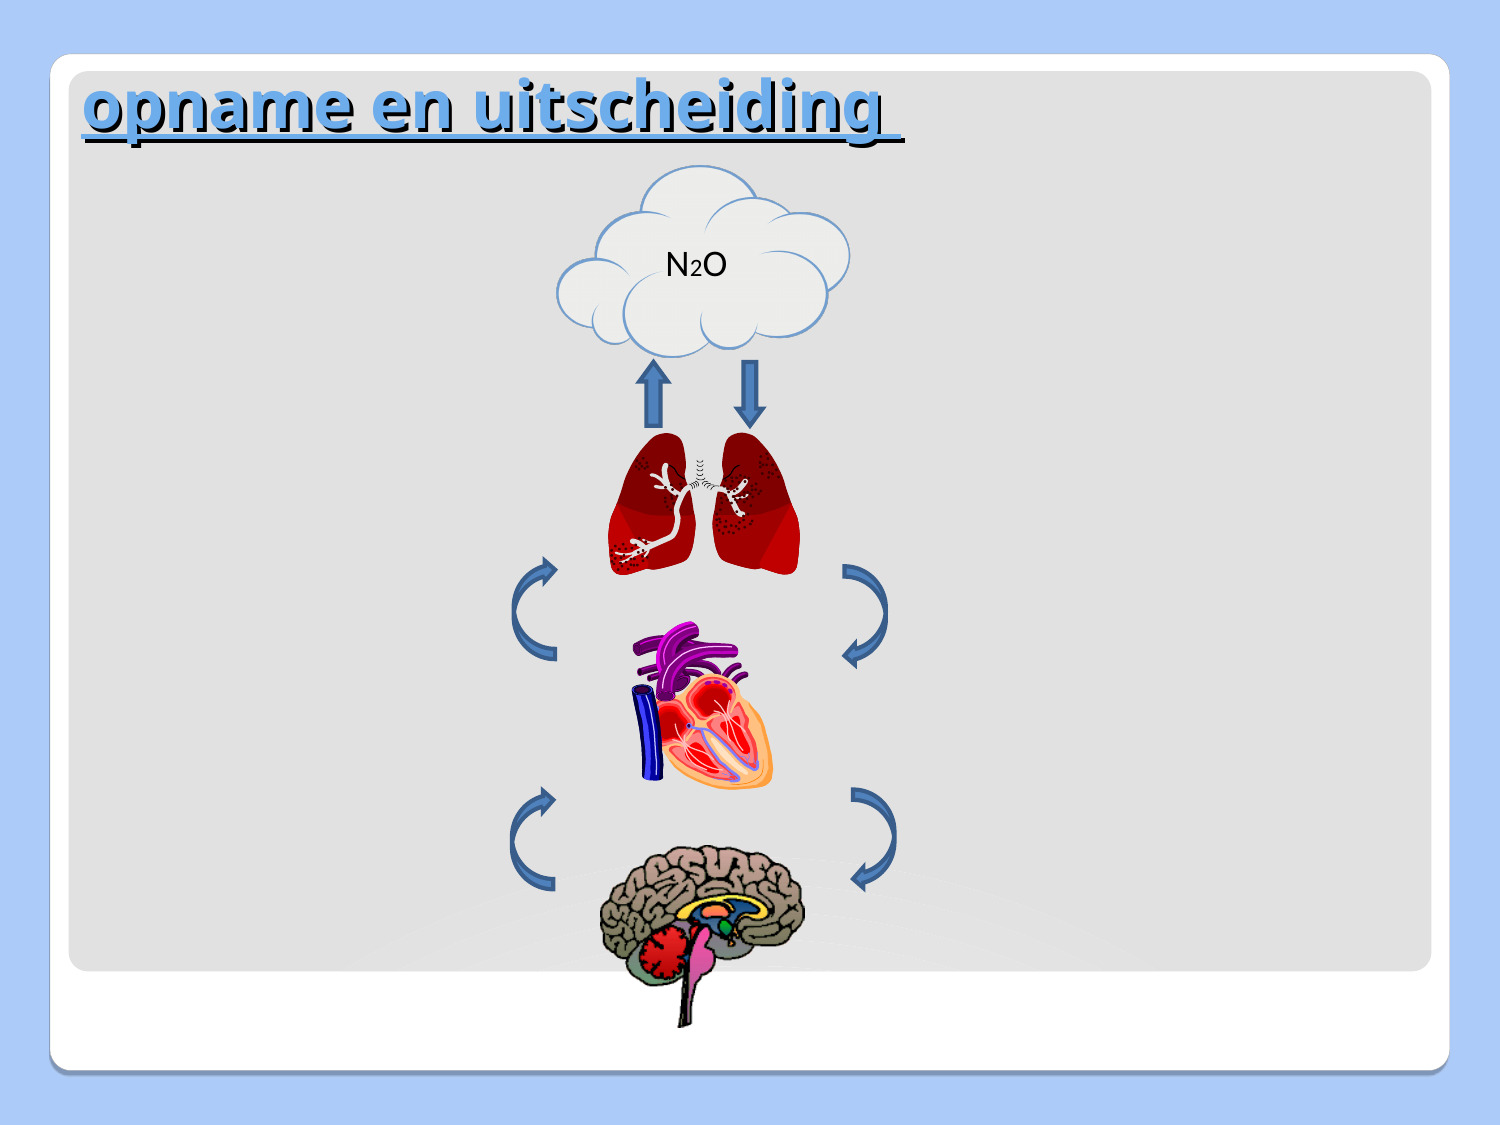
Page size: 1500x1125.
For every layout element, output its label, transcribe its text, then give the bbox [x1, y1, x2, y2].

text_box [853, 789, 895, 888]
picture [600, 846, 805, 1028]
text_box [639, 362, 668, 426]
text_box [737, 362, 763, 426]
title opname en uitscheiding [66, 54, 1409, 228]
text_box [844, 566, 886, 665]
text_box N2O [650, 231, 751, 293]
picture [555, 165, 851, 358]
text_box [511, 790, 554, 890]
text_box [513, 560, 556, 660]
chart [608, 432, 800, 576]
chart [631, 621, 774, 790]
